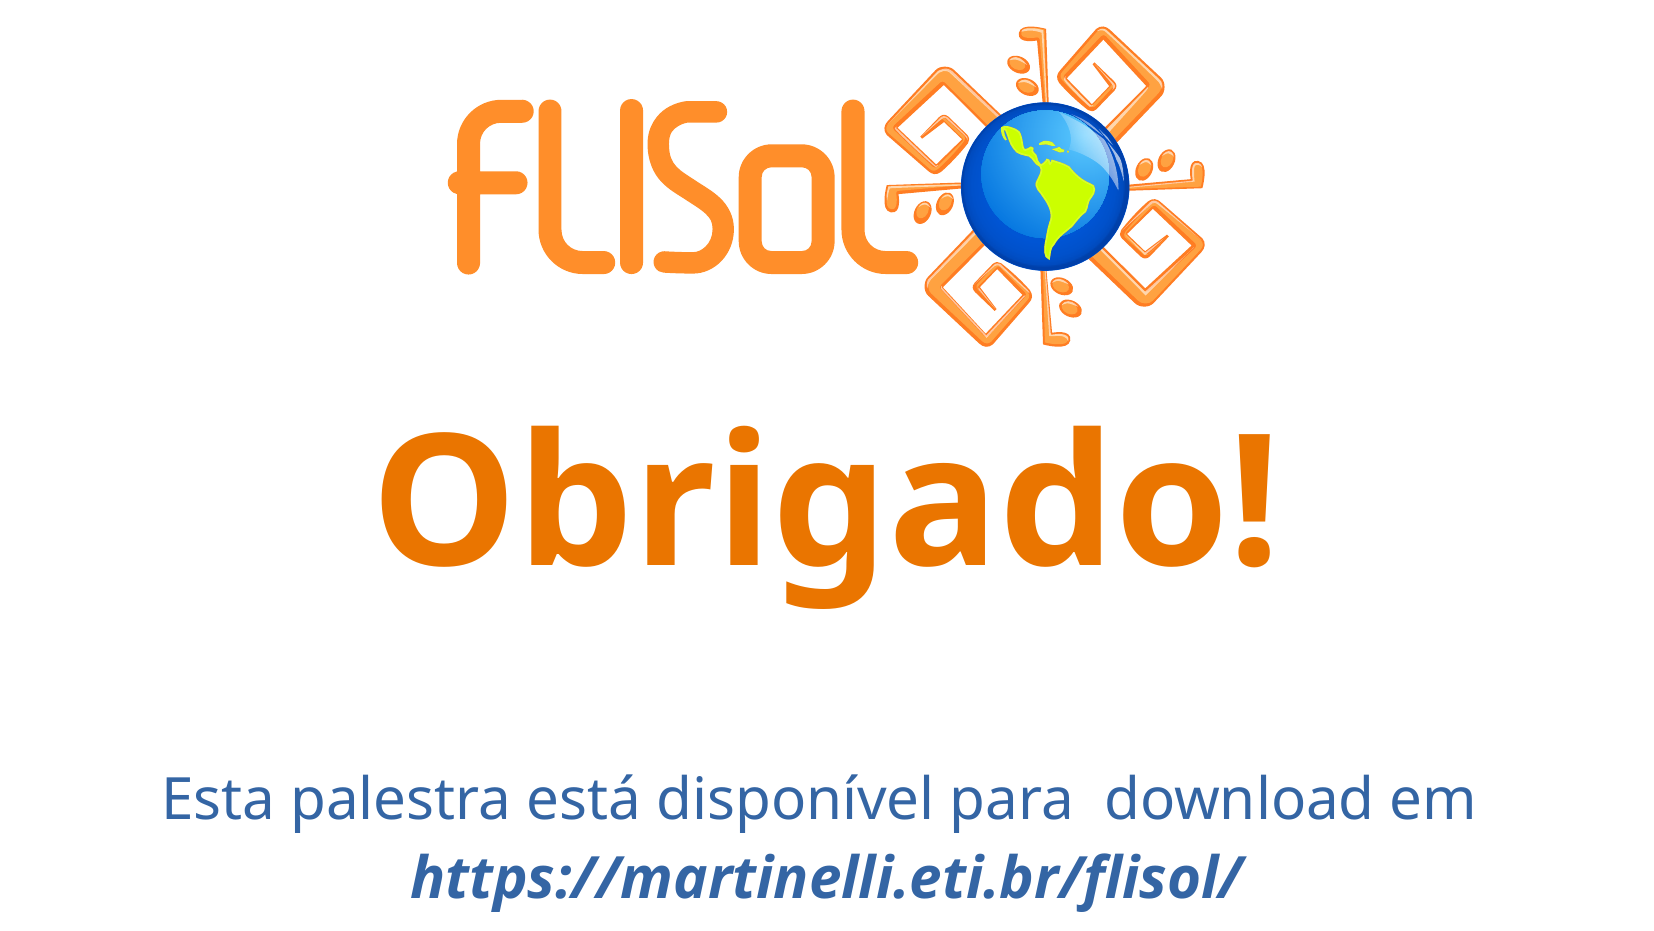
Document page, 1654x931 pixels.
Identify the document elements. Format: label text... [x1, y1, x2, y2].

picture [328, 0, 1326, 467]
text_box Esta palestra está disponível para download em https://martinelli.eti.br/flisol/ [29, 771, 1625, 902]
text_box Obrigado! [29, 391, 1625, 598]
